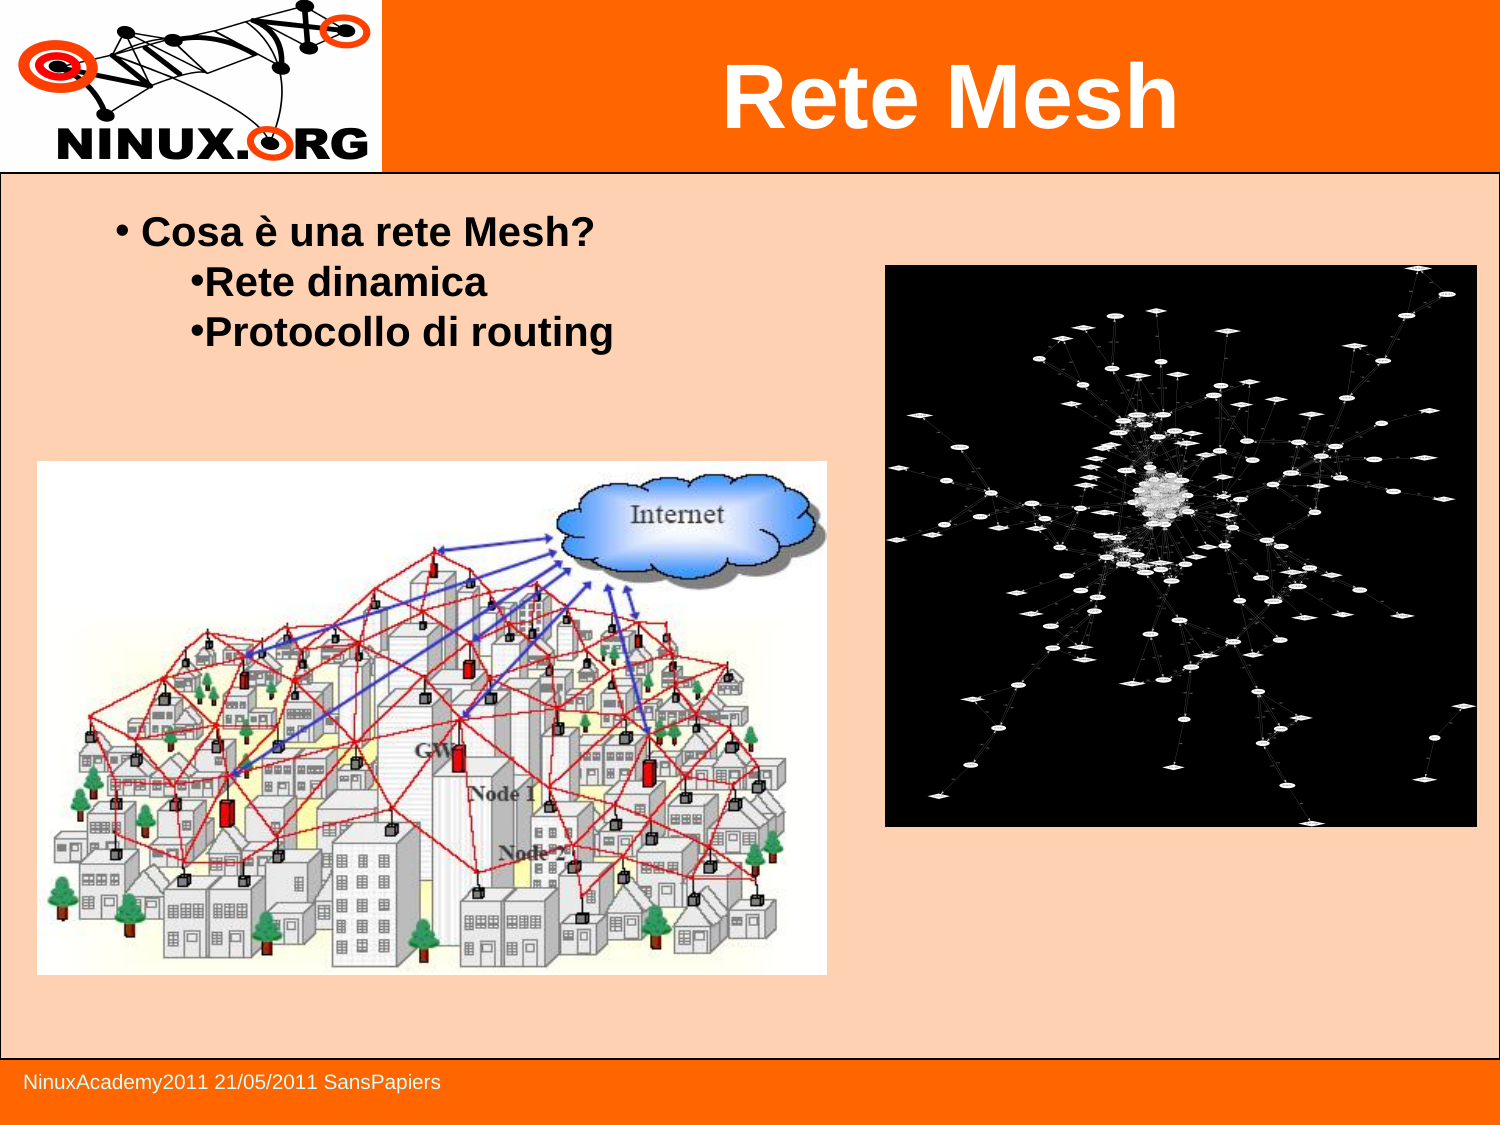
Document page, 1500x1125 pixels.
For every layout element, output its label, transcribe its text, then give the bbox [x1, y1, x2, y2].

picture [0, 0, 382, 172]
text_box Rete Mesh [649, 29, 1196, 155]
text_box Cosa è una rete Mesh? Rete dinamica Protocollo di routing [100, 197, 1252, 513]
text_box NinuxAcademy2011 21/05/2011 SansPapiers [23, 1070, 503, 1095]
picture [37, 461, 827, 975]
picture [885, 265, 1477, 827]
